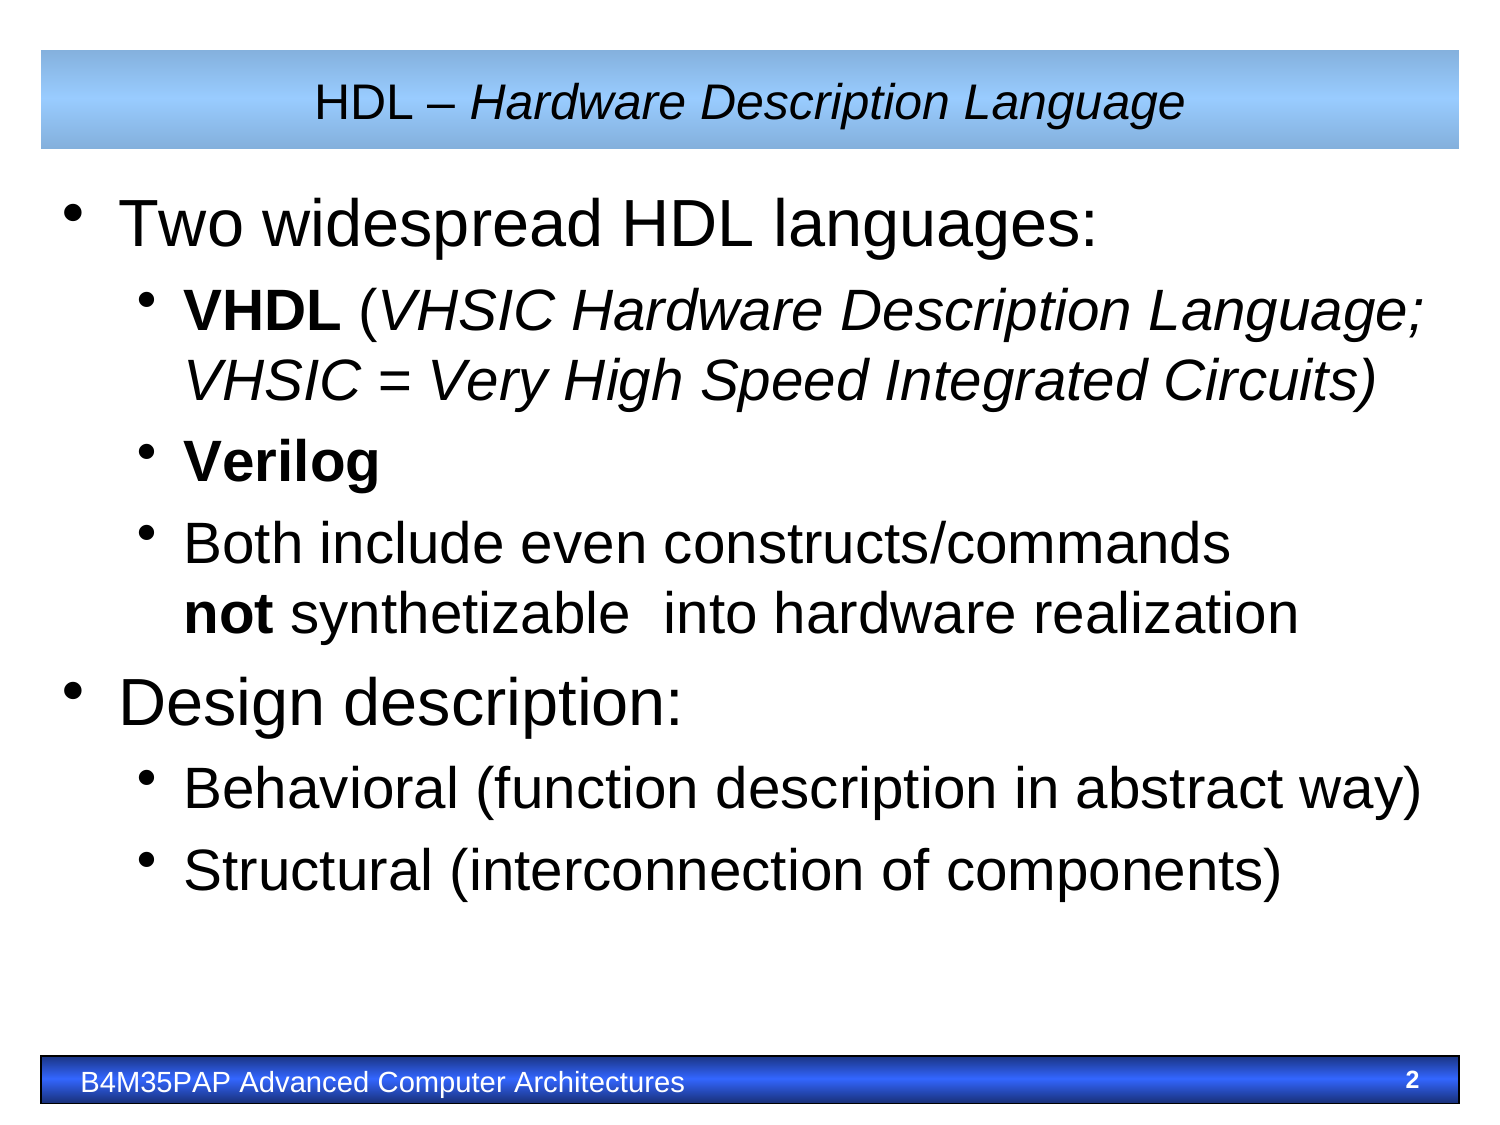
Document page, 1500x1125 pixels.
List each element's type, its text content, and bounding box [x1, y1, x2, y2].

title HDL – Hardware Description Language [41, 50, 1459, 149]
list Two widespread HDL languages: VHDL (VHSIC Hardware Description Language; VHSIC = Very High Speed Integrated Circuits) Verilog Both include even constructs/commands not synthetizable into hardware realization Design description: Behavioral (function description in abstract way) Structural (interconnection of components) [46, 172, 1477, 1000]
